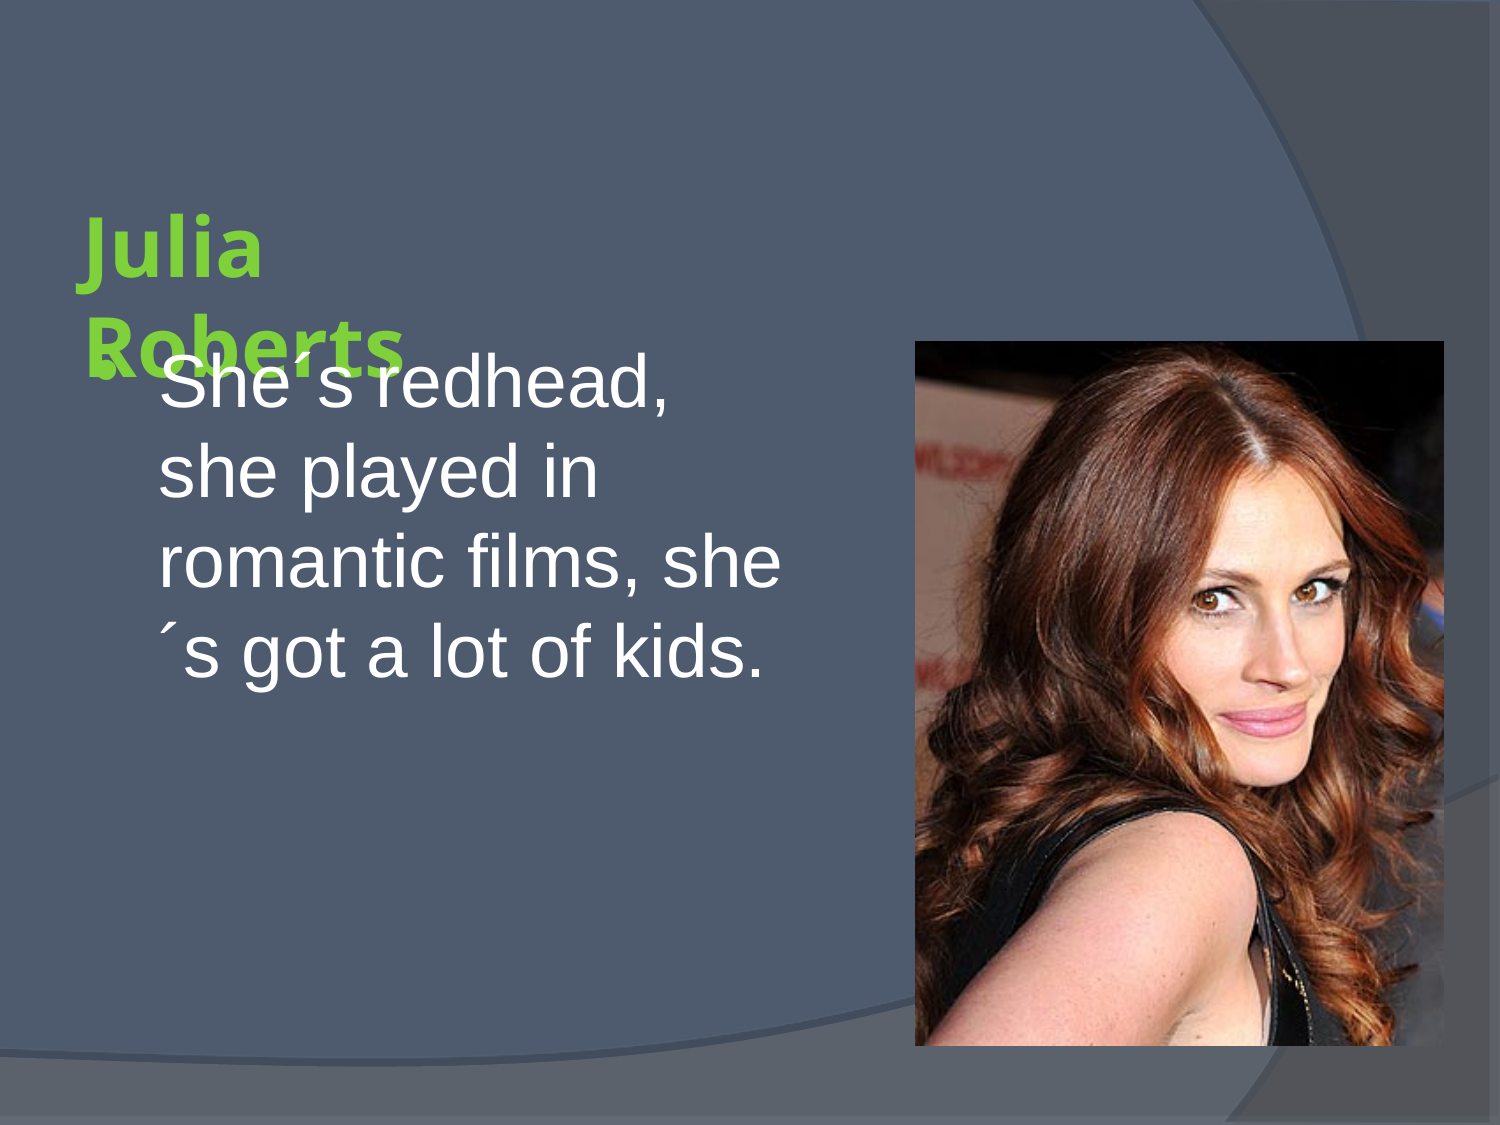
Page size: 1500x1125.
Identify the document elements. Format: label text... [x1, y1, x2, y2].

title Julia Roberts [75, 194, 600, 315]
list She´s redhead, she played in romantic films, she´s got a lot of kids. [75, 324, 809, 1067]
picture [915, 341, 1444, 1046]
